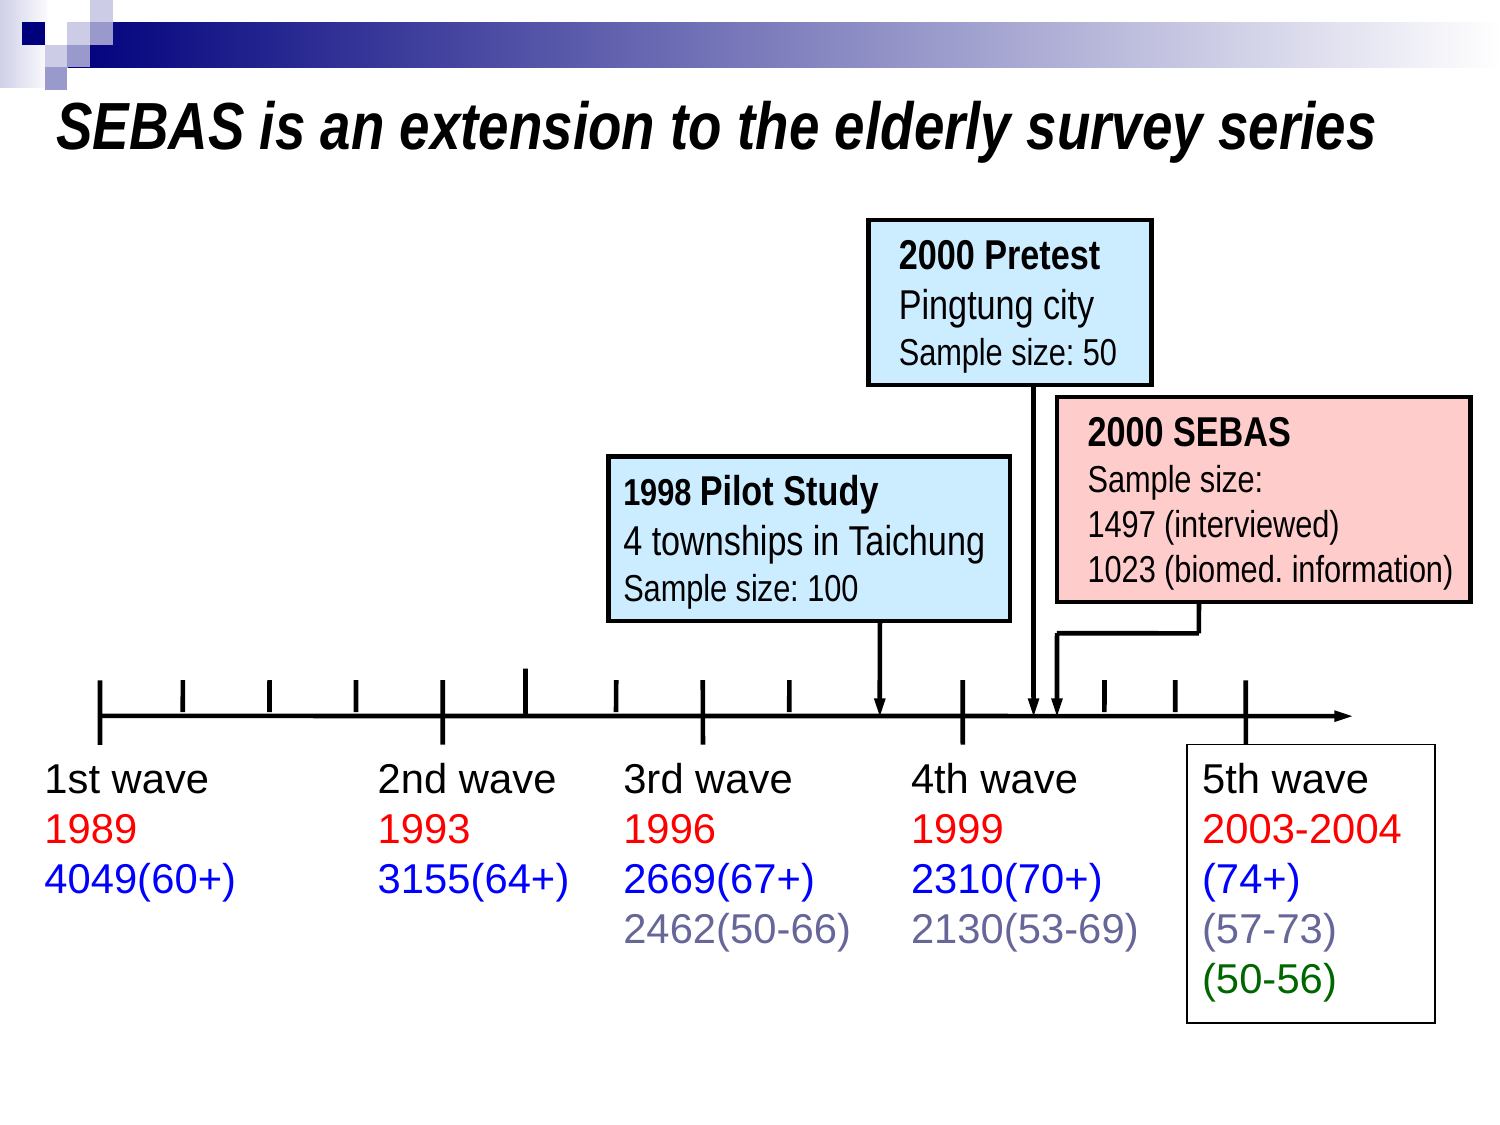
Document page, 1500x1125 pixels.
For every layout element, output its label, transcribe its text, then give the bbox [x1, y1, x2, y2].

text_box 1st wave 1989 4049(60+) [29, 744, 263, 906]
text_box 4th wave 1999 2310(70+) 2130(53-69) [896, 744, 1164, 964]
text_box 2000 SEBAS Sample size: 1497 (interviewed) 1023 (biomed. information) [1057, 397, 1471, 603]
text_box 1998 Pilot Study 4 townships in Taichung Sample size: 100 [608, 456, 1010, 622]
text_box 2000 Pretest Pingtung city Sample size: 50 [868, 220, 1152, 385]
text_box 3rd wave 1996 2669(67+) 2462(50-66) [608, 744, 871, 964]
title SEBAS is an extension to the elderly survey series [41, 75, 1459, 161]
text_box 5th wave 2003-2004 (74+) (57-73) (50-56) [1187, 744, 1436, 1024]
text_box 2nd wave 1993 3155(64+) [362, 744, 597, 906]
